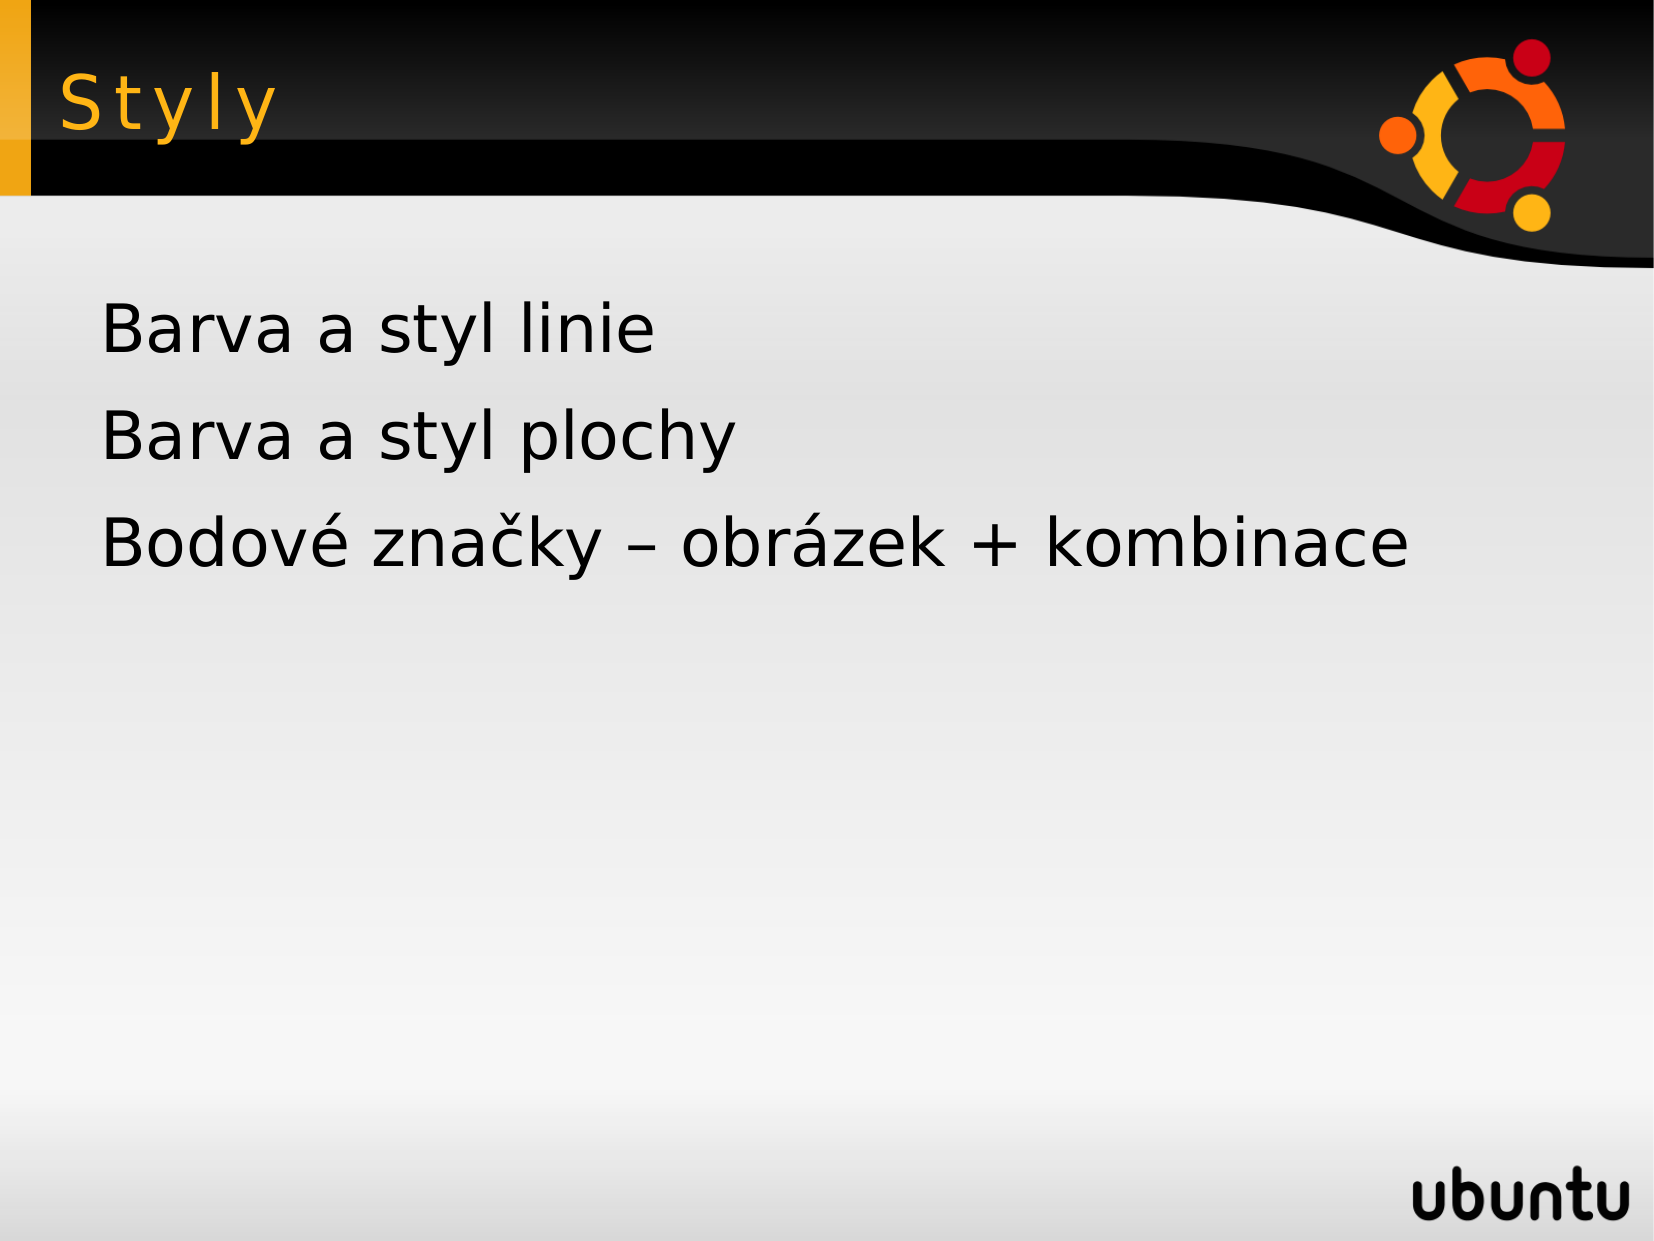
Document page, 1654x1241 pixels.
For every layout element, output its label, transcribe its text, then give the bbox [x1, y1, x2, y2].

picture [0, 0, 1654, 1241]
title Styly [59, 29, 1270, 178]
list Barva a styl linie Barva a styl plochy Bodové značky – obrázek + kombinace [82, 290, 1571, 1109]
